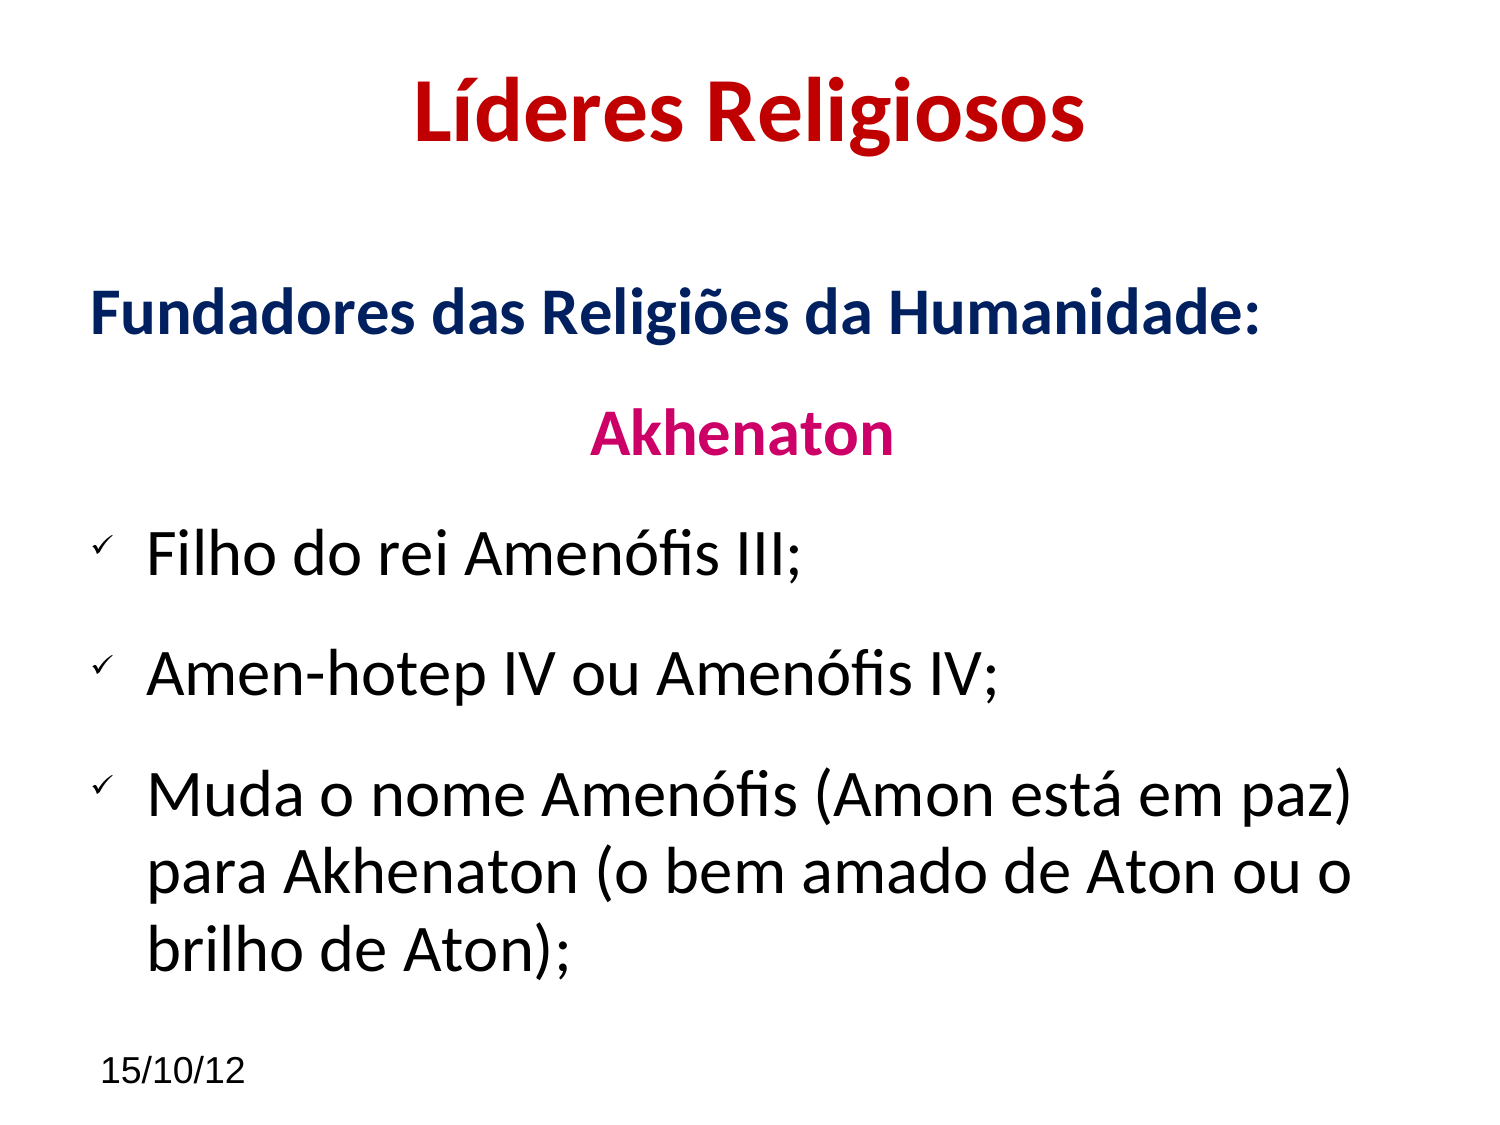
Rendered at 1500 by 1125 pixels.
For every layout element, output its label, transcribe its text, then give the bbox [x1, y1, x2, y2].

text_box Fundadores das Religiões da Humanidade: Akhenaton Filho do rei Amenófis III; Amen-hotep IV ou Amenófis IV; Muda o nome Amenófis (Amon está em paz) para Akhenaton (o bem amado de Aton ou o brilho de Aton); [75, 262, 1426, 1005]
title Líderes Religiosos [75, 45, 1426, 233]
